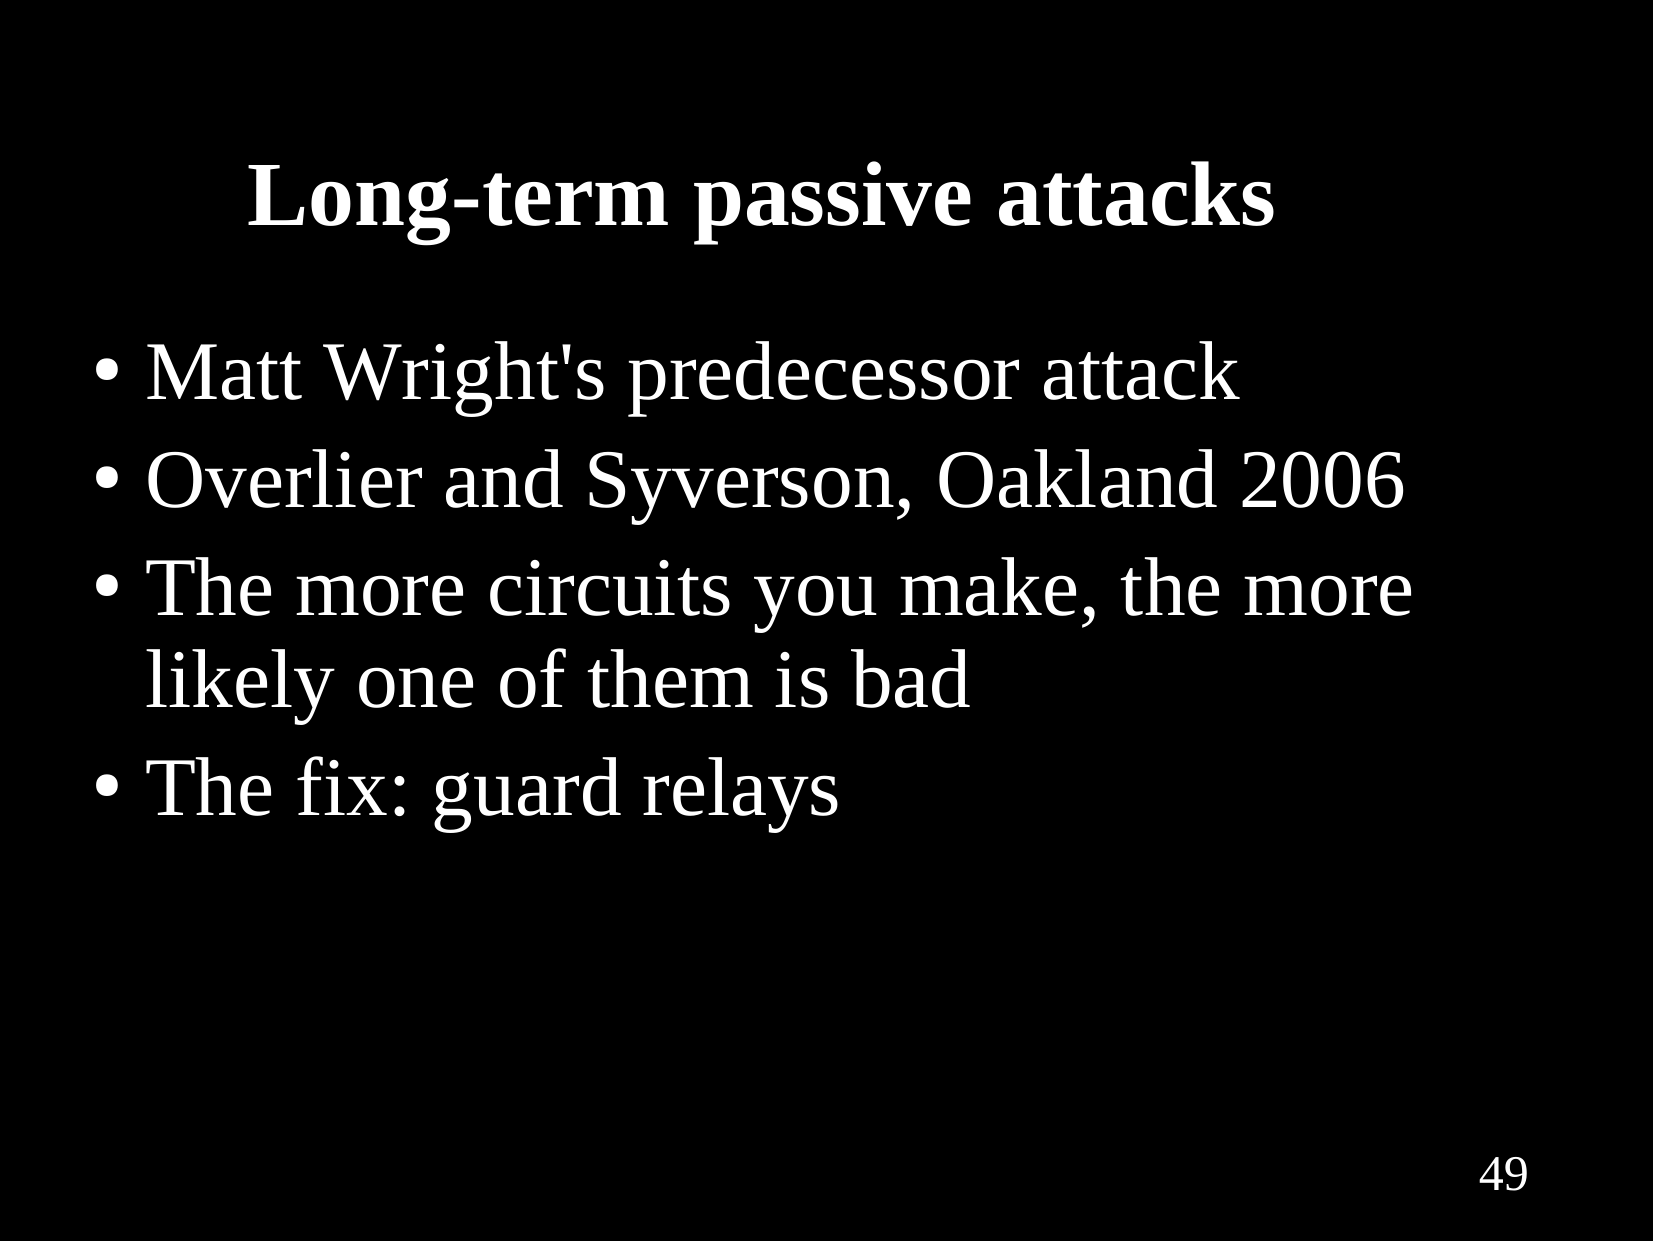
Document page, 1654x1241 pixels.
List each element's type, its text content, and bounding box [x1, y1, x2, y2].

title Long-term passive attacks [112, 100, 1413, 288]
list Matt Wright's predecessor attack Overlier and Syverson, Oakland 2006 The more circuits you make, the more likely one of them is bad The fix: guard relays [74, 325, 1539, 1123]
